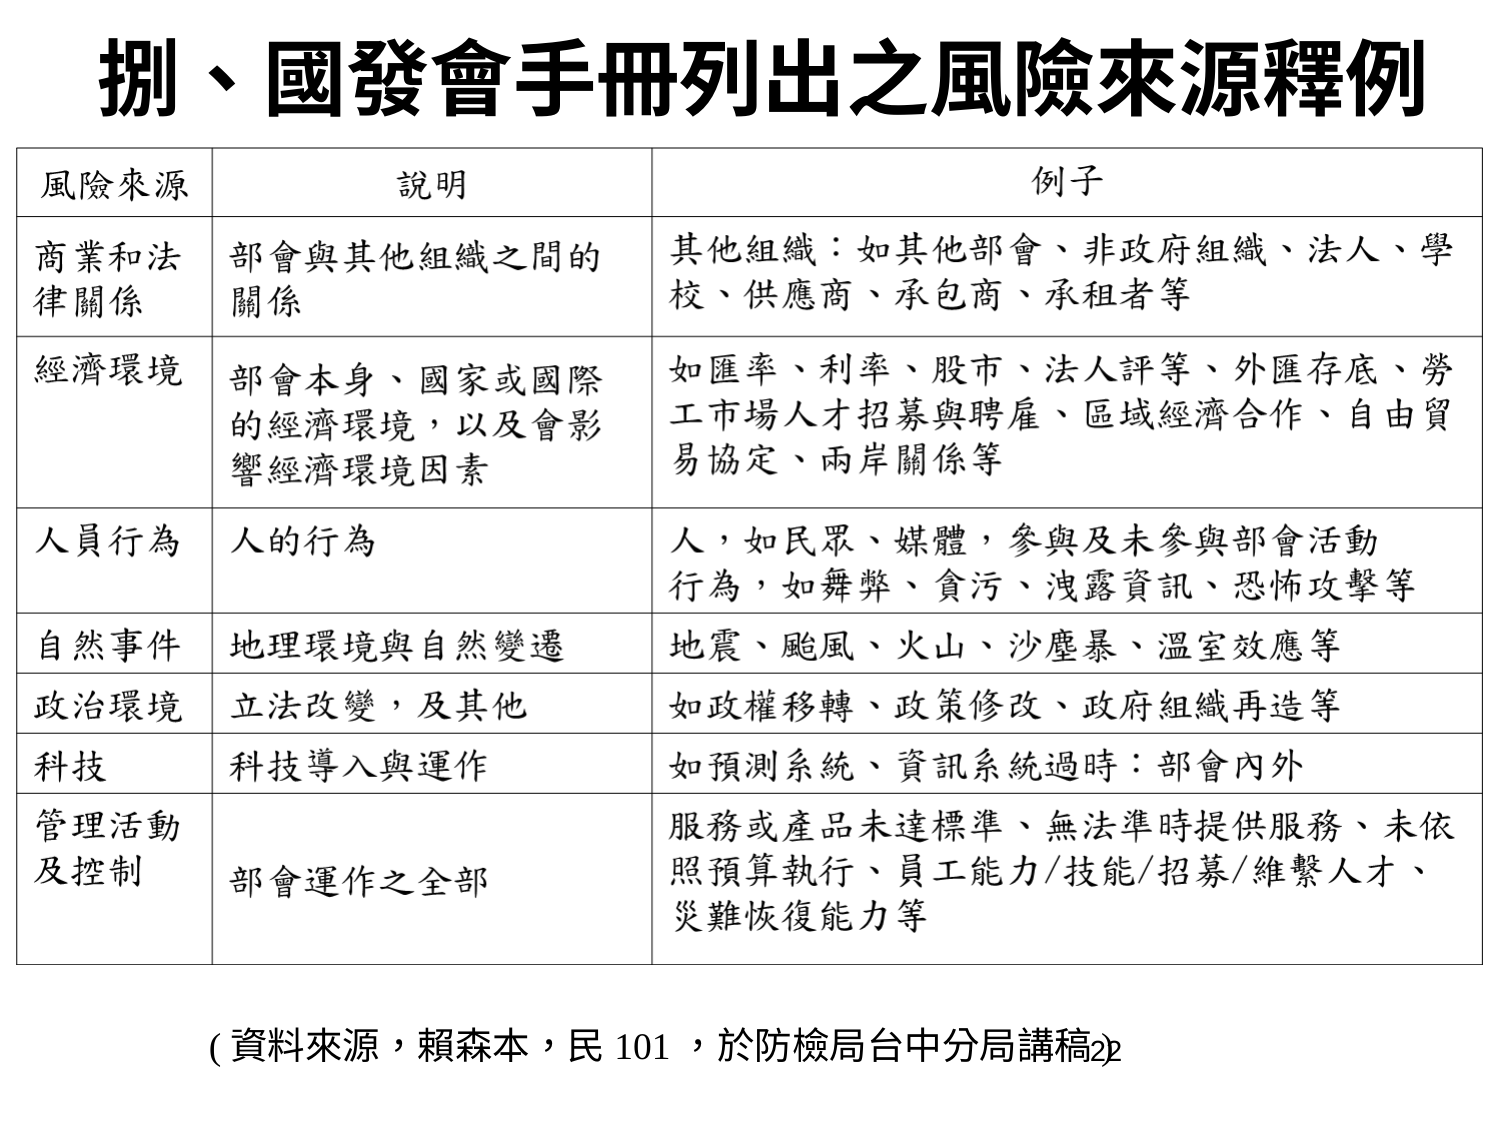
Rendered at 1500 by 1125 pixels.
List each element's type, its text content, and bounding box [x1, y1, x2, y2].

text_box 22 [1074, 1024, 1426, 1103]
picture [8, 144, 1483, 965]
text_box 捌、國發會手冊列出之風險來源釋例 [0, 19, 1482, 134]
text_box (資料來源，賴森本，民101，於防檢局台中分局講稿) [41, 1014, 1282, 1075]
